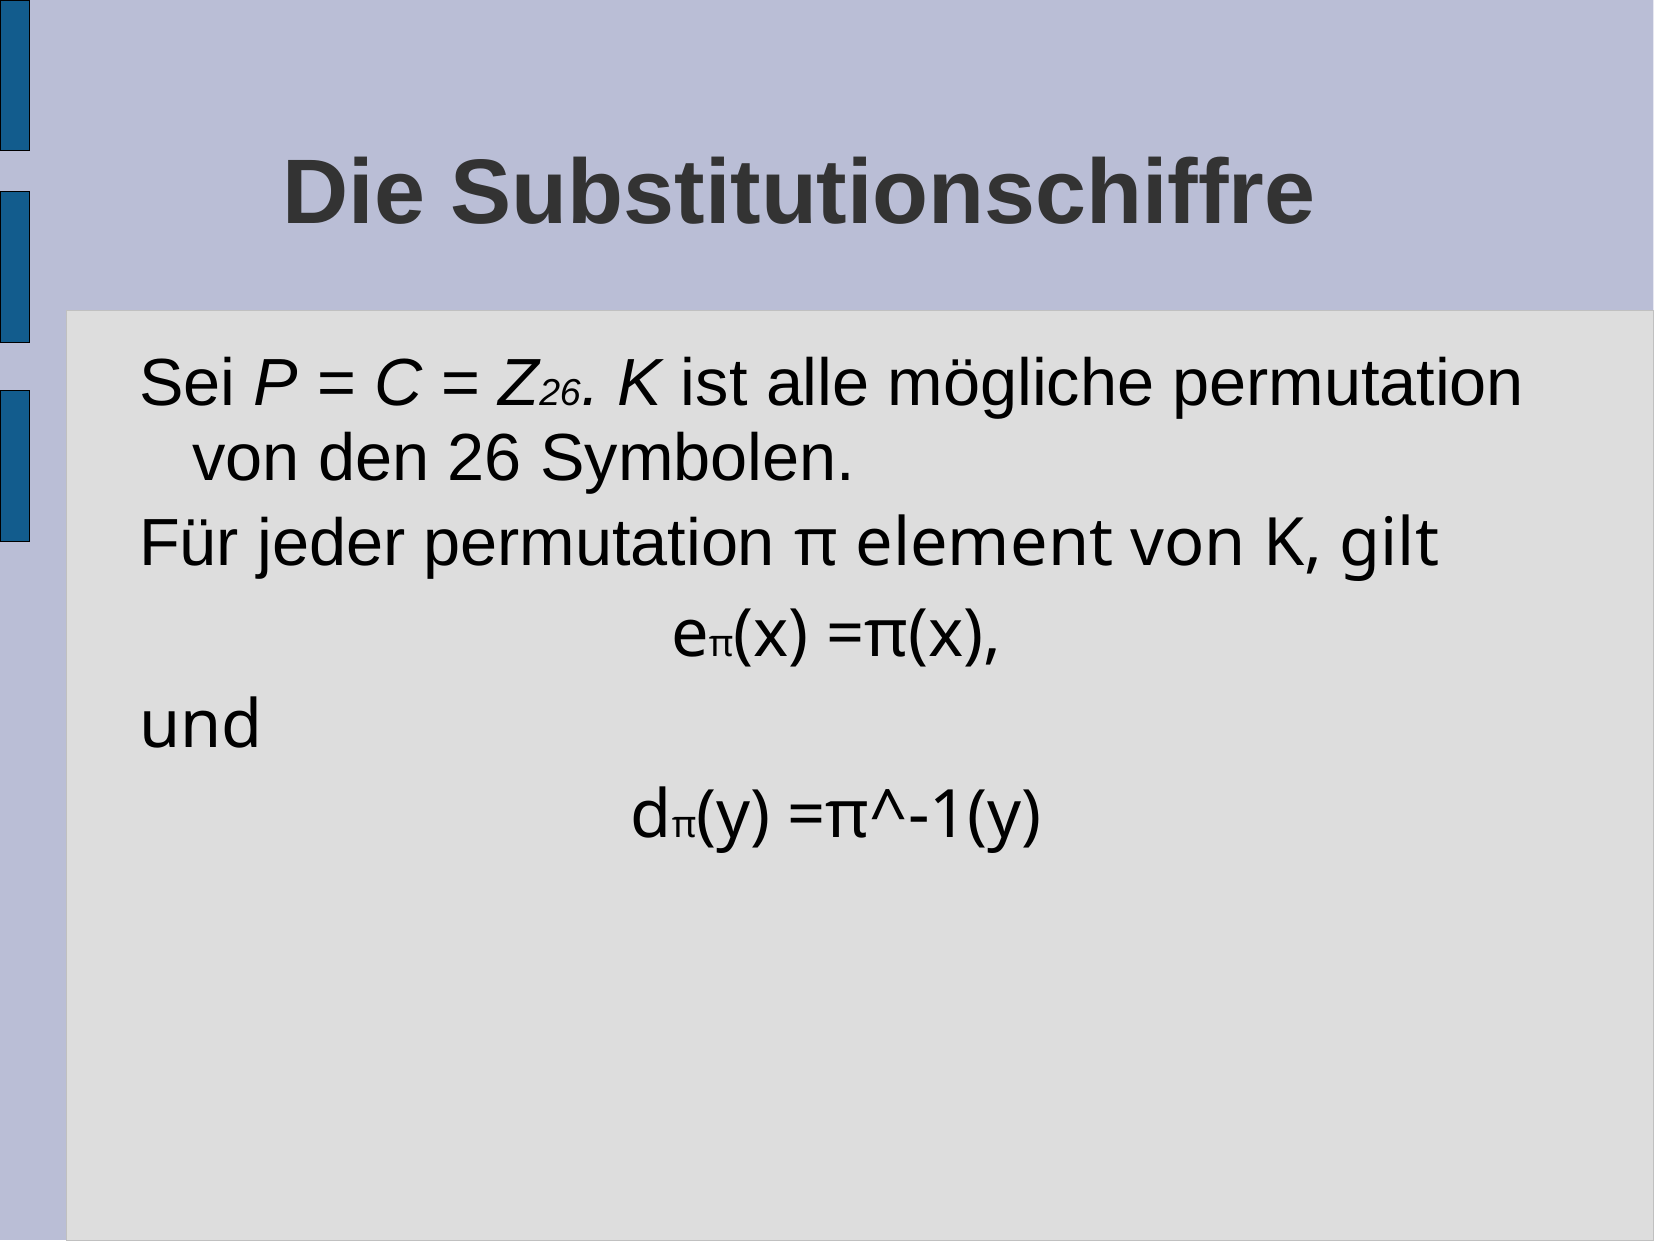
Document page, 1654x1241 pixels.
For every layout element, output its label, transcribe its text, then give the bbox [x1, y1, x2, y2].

list Sei P = C = Z26. K ist alle mögliche permutation von den 26 Symbolen. Für jeder permutation π element von K, gilt eπ(x) =π(x), und dπ(y) =π^-1(y) [121, 344, 1534, 1127]
title Die Substitutionschiffre [93, 88, 1506, 296]
